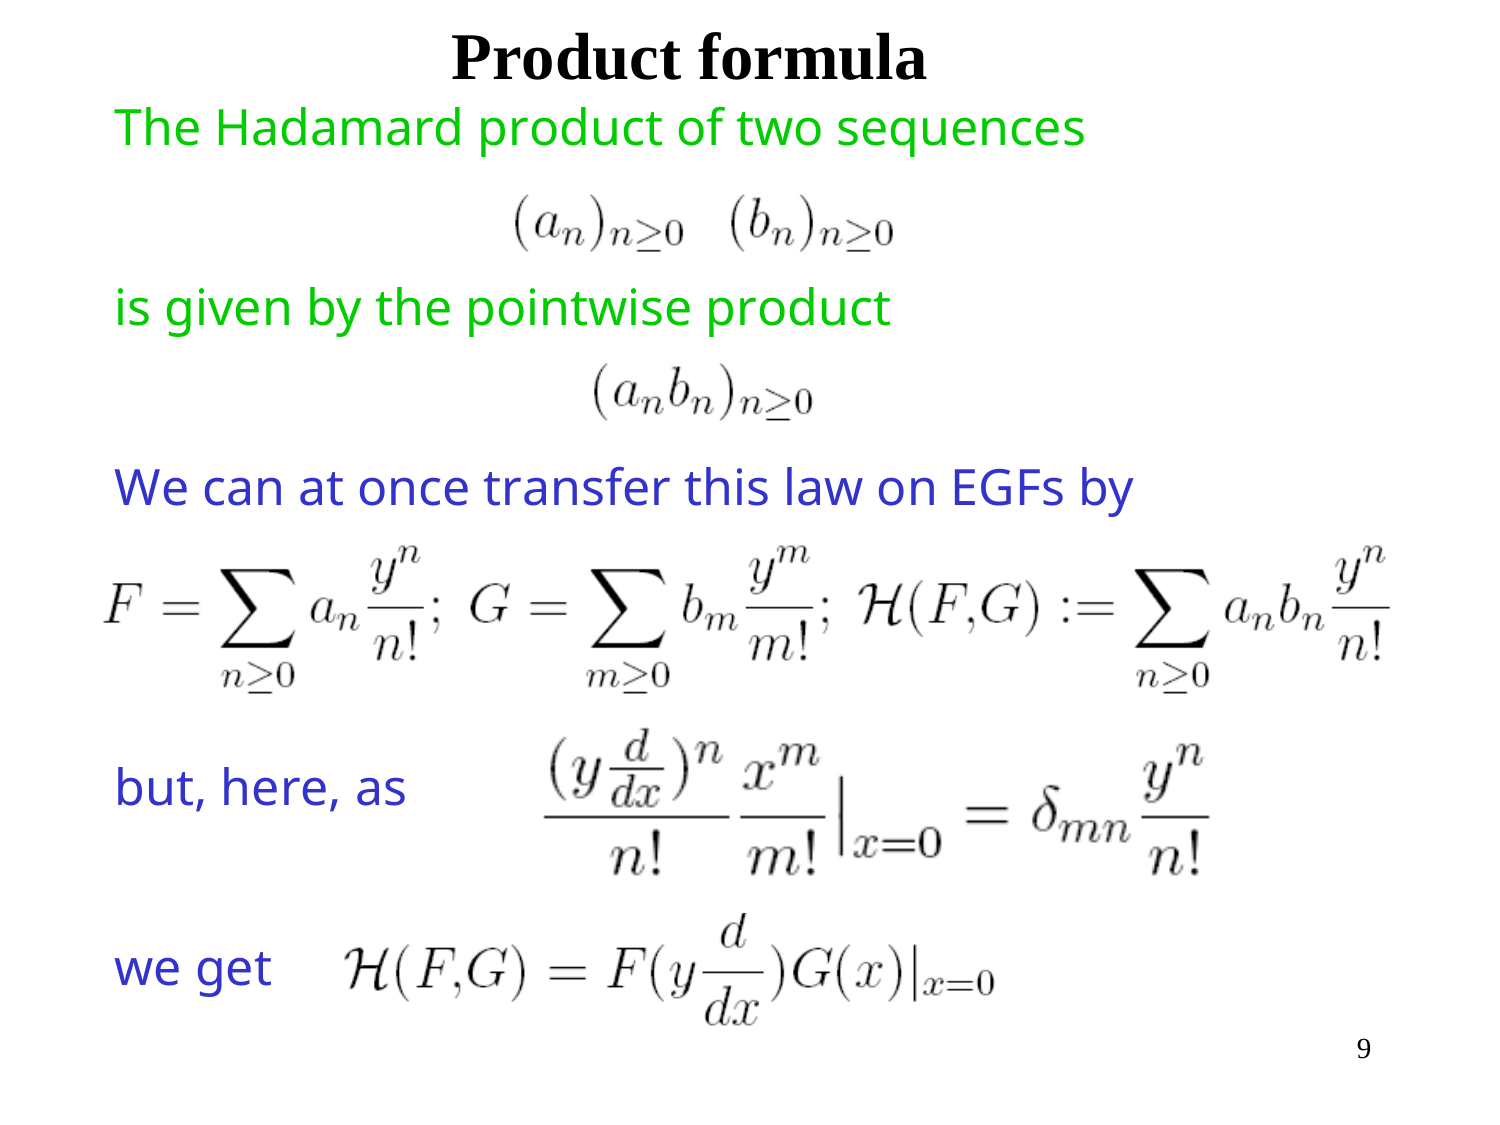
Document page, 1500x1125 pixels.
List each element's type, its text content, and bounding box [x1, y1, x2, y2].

picture [582, 348, 826, 438]
text_box Product formula [436, 4, 944, 101]
text_box The Hadamard product of two sequences is given by the pointwise product We can at once transfer this law on EGFs by but, here, as we get [99, 700, 1401, 1123]
picture [99, 538, 1401, 1032]
picture [500, 187, 907, 263]
text_box The Hadamard product of two sequences is given by the pointwise product We can at once transfer this law on EGFs by but, here, as we get [99, 87, 1401, 538]
